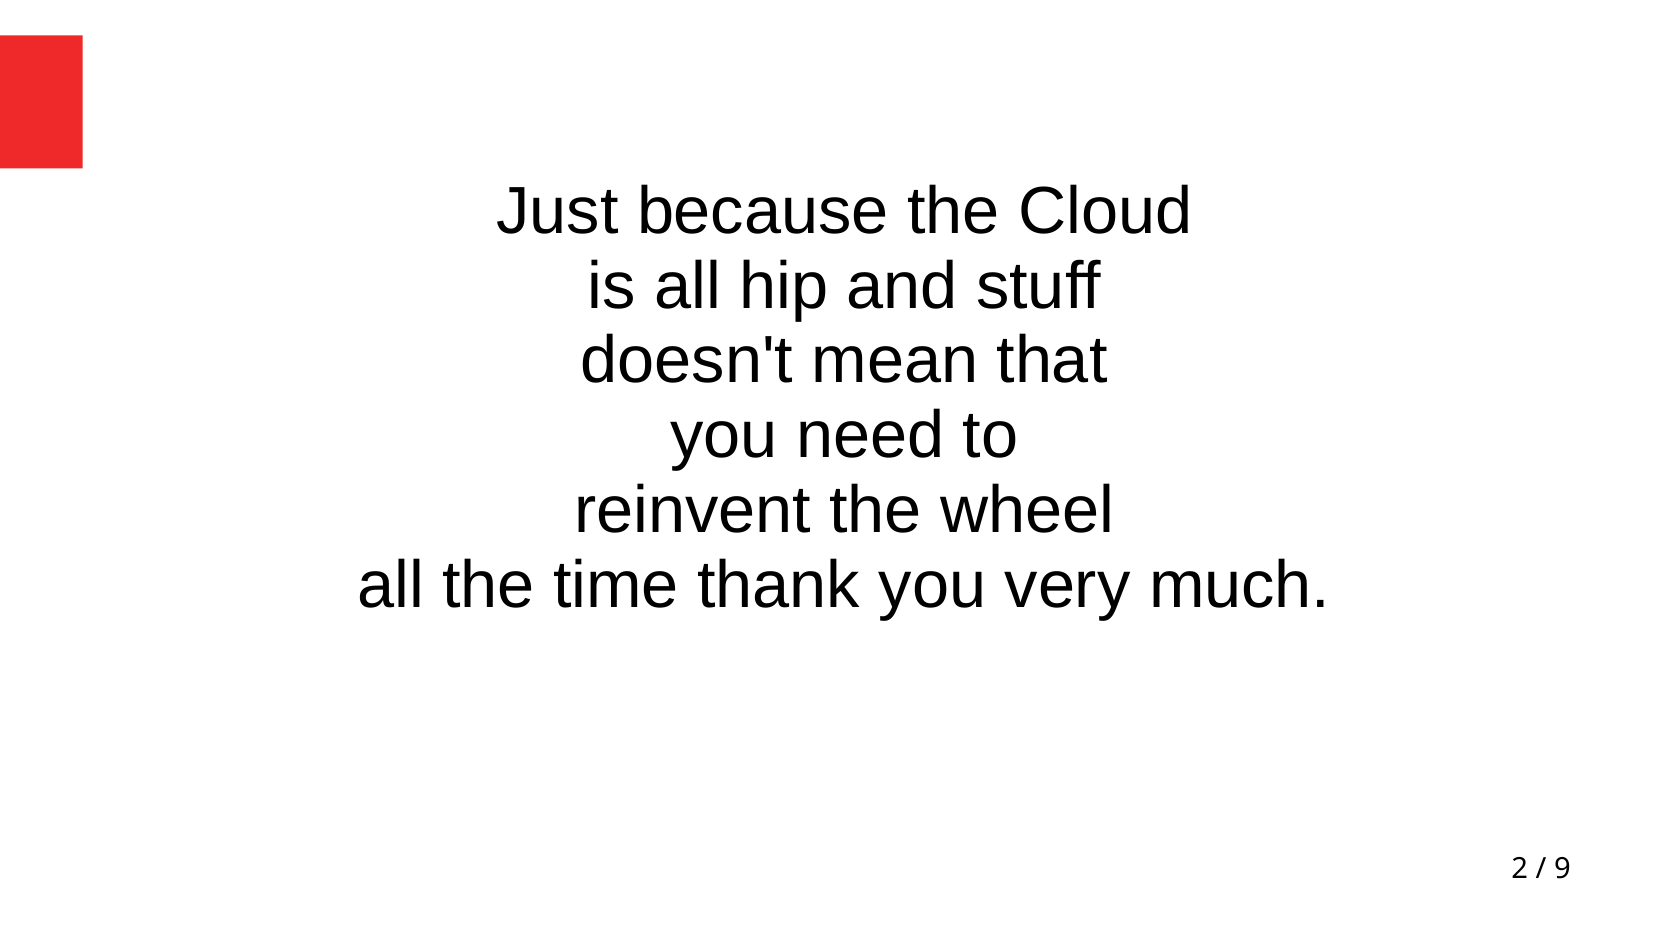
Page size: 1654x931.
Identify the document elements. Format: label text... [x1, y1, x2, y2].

subtitle Just because the Cloud is all hip and stuff doesn't mean that you need to reinvent the wheel all the time thank you very much. [118, 37, 1571, 758]
